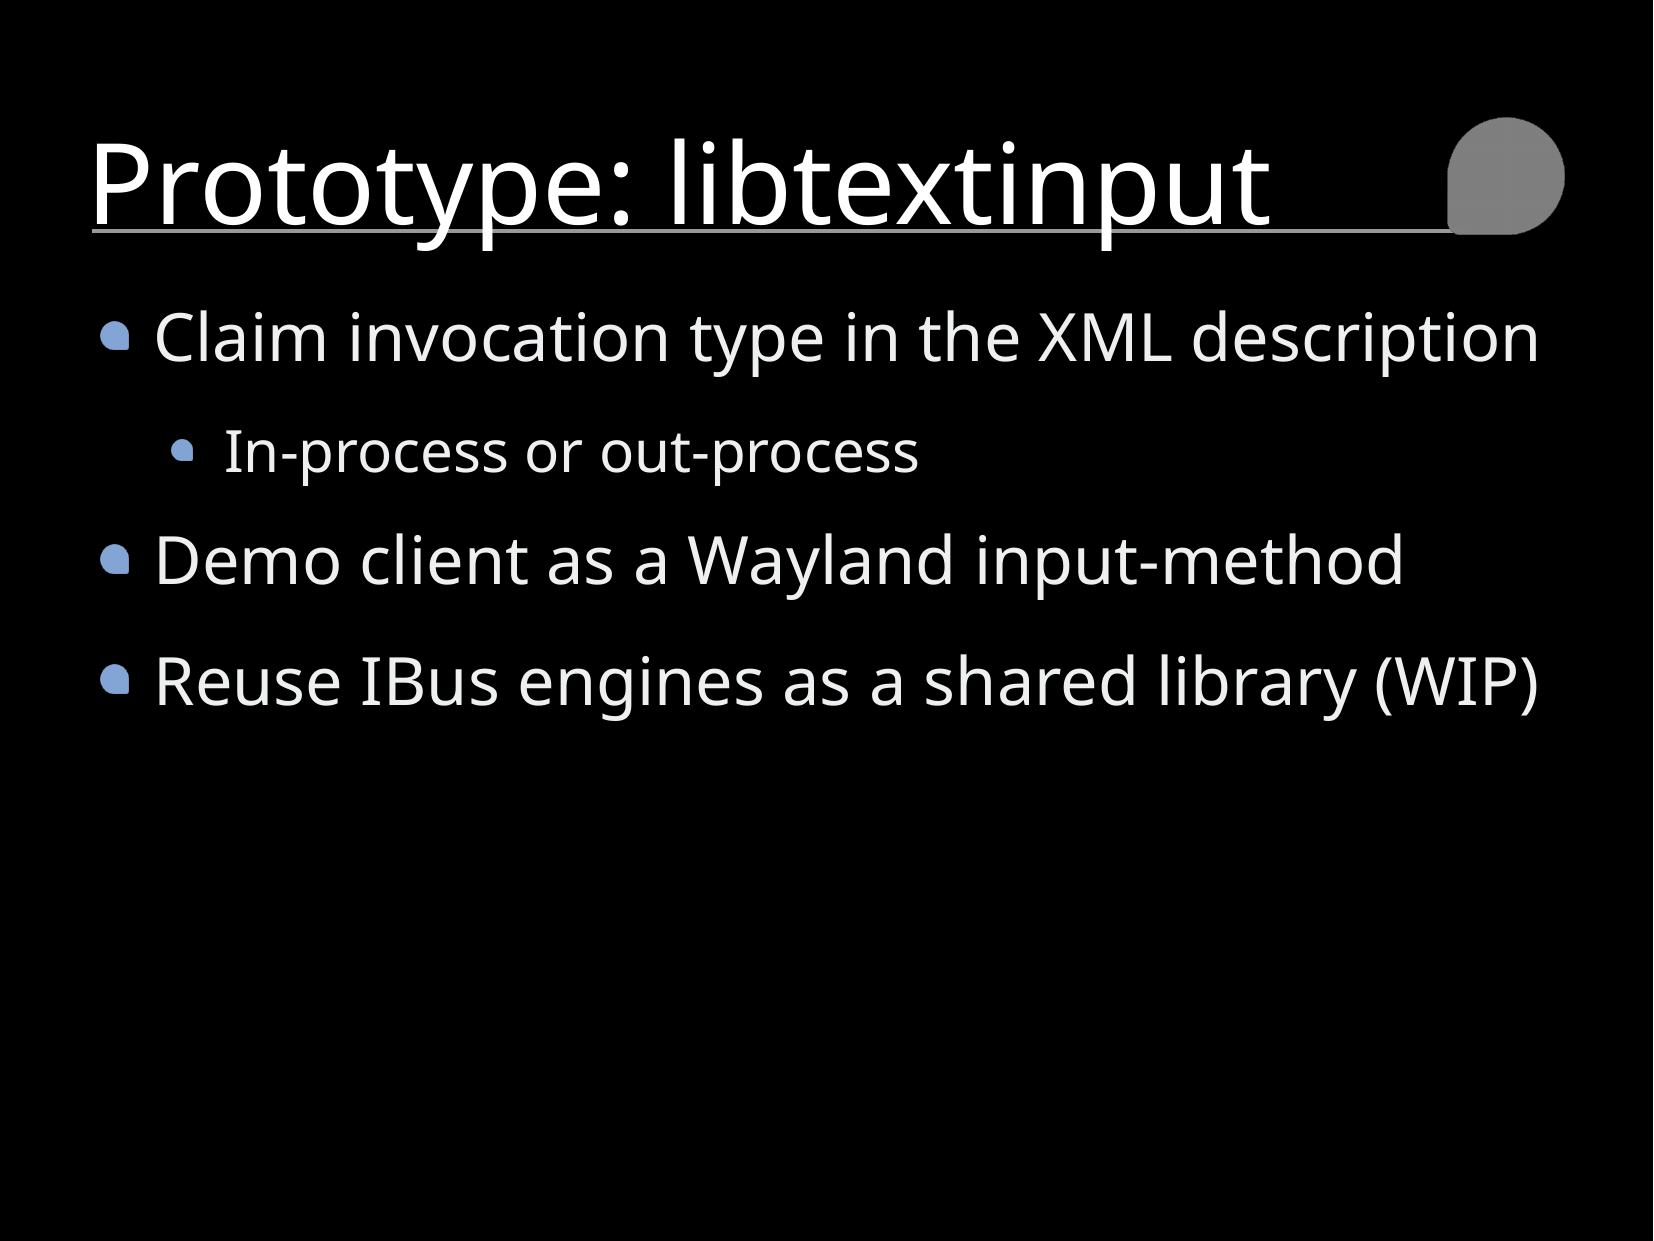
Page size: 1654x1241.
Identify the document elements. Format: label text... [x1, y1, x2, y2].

title Prototype: libtextinput [86, 112, 1575, 249]
list Claim invocation type in the XML description In-process or out-process Demo client as a Wayland input-method Reuse IBus engines as a shared library (WIP) [82, 290, 1571, 1010]
